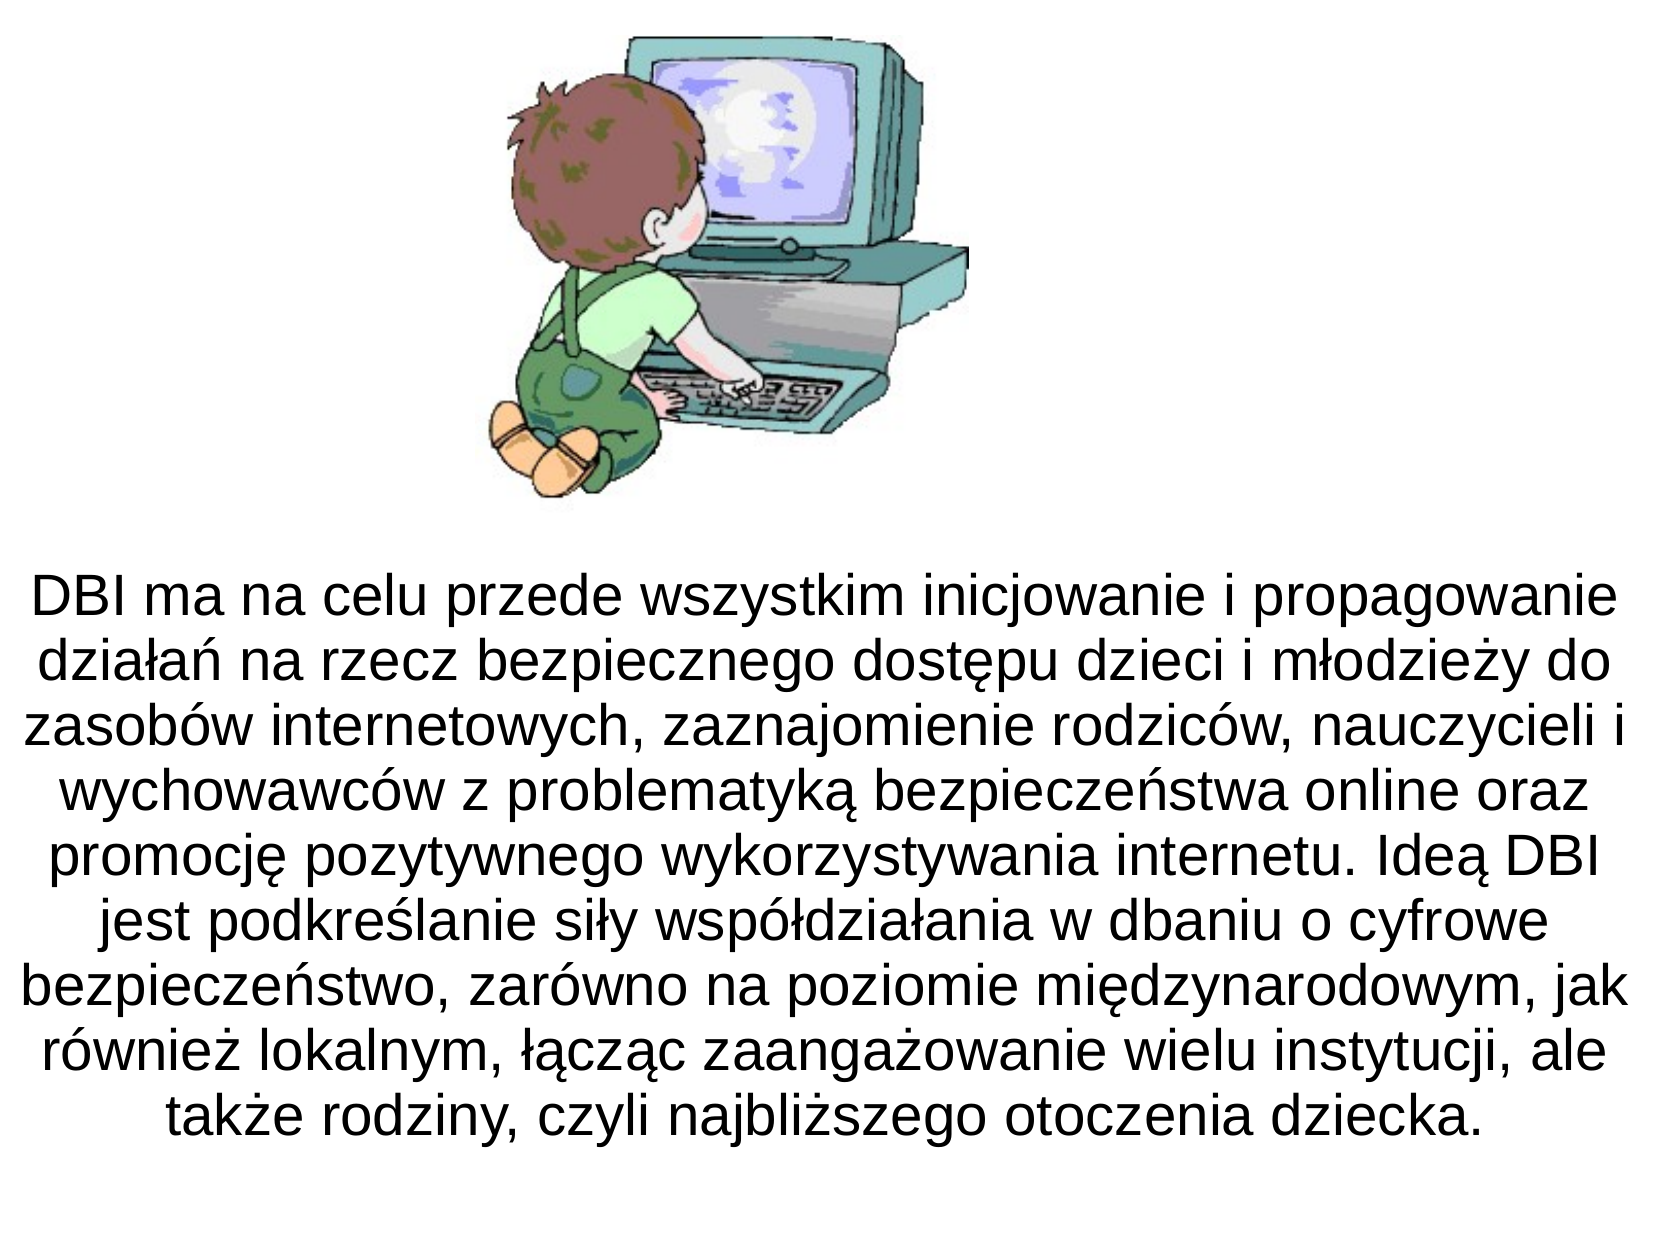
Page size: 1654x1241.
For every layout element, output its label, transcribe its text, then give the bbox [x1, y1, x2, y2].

text_box DBI ma na celu przede wszystkim inicjowanie i propagowanie działań na rzecz bezpiecznego dostępu dzieci i młodzieży do zasobów internetowych, zaznajomienie rodziców, nauczycieli i wychowawców z problematyką bezpieczeństwa online oraz promocję pozytywnego wykorzystywania internetu. Ideą DBI jest podkreślanie siły współdziałania w dbaniu o cyfrowe bezpieczeństwo, zarówno na poziomie międzynarodowym, jak również lokalnym, łącząc zaangażowanie wielu instytucji, ale także rodziny, czyli najbliższego otoczenia dziecka. [0, 555, 1654, 1156]
picture [475, 35, 969, 527]
